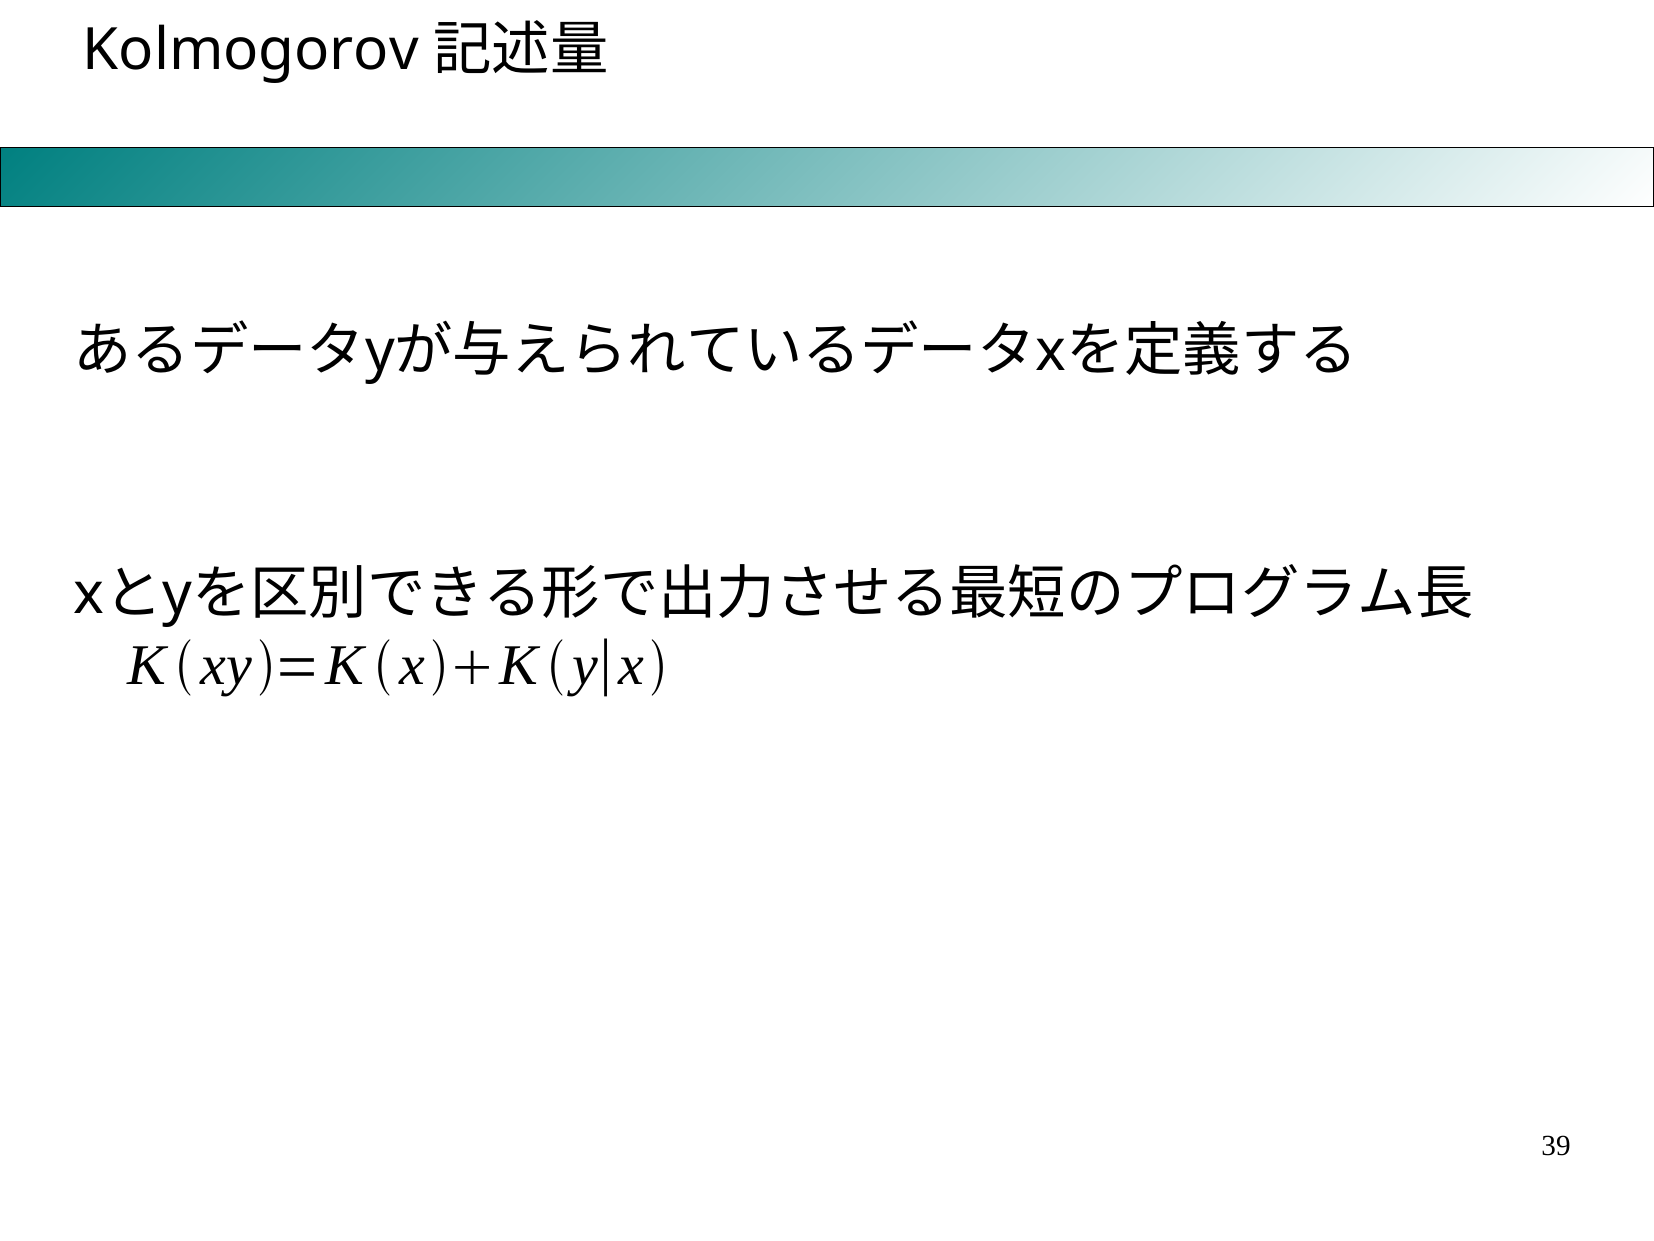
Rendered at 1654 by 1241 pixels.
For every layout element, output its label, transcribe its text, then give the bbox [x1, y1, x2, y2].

title Kolmogorov 記述量 [82, 26, 1571, 171]
chart [118, 620, 674, 701]
text_box あるデータyが与えられているデータxを定義する xとyを区別できる形で出力させる最短のプログラム長 [59, 295, 1618, 624]
